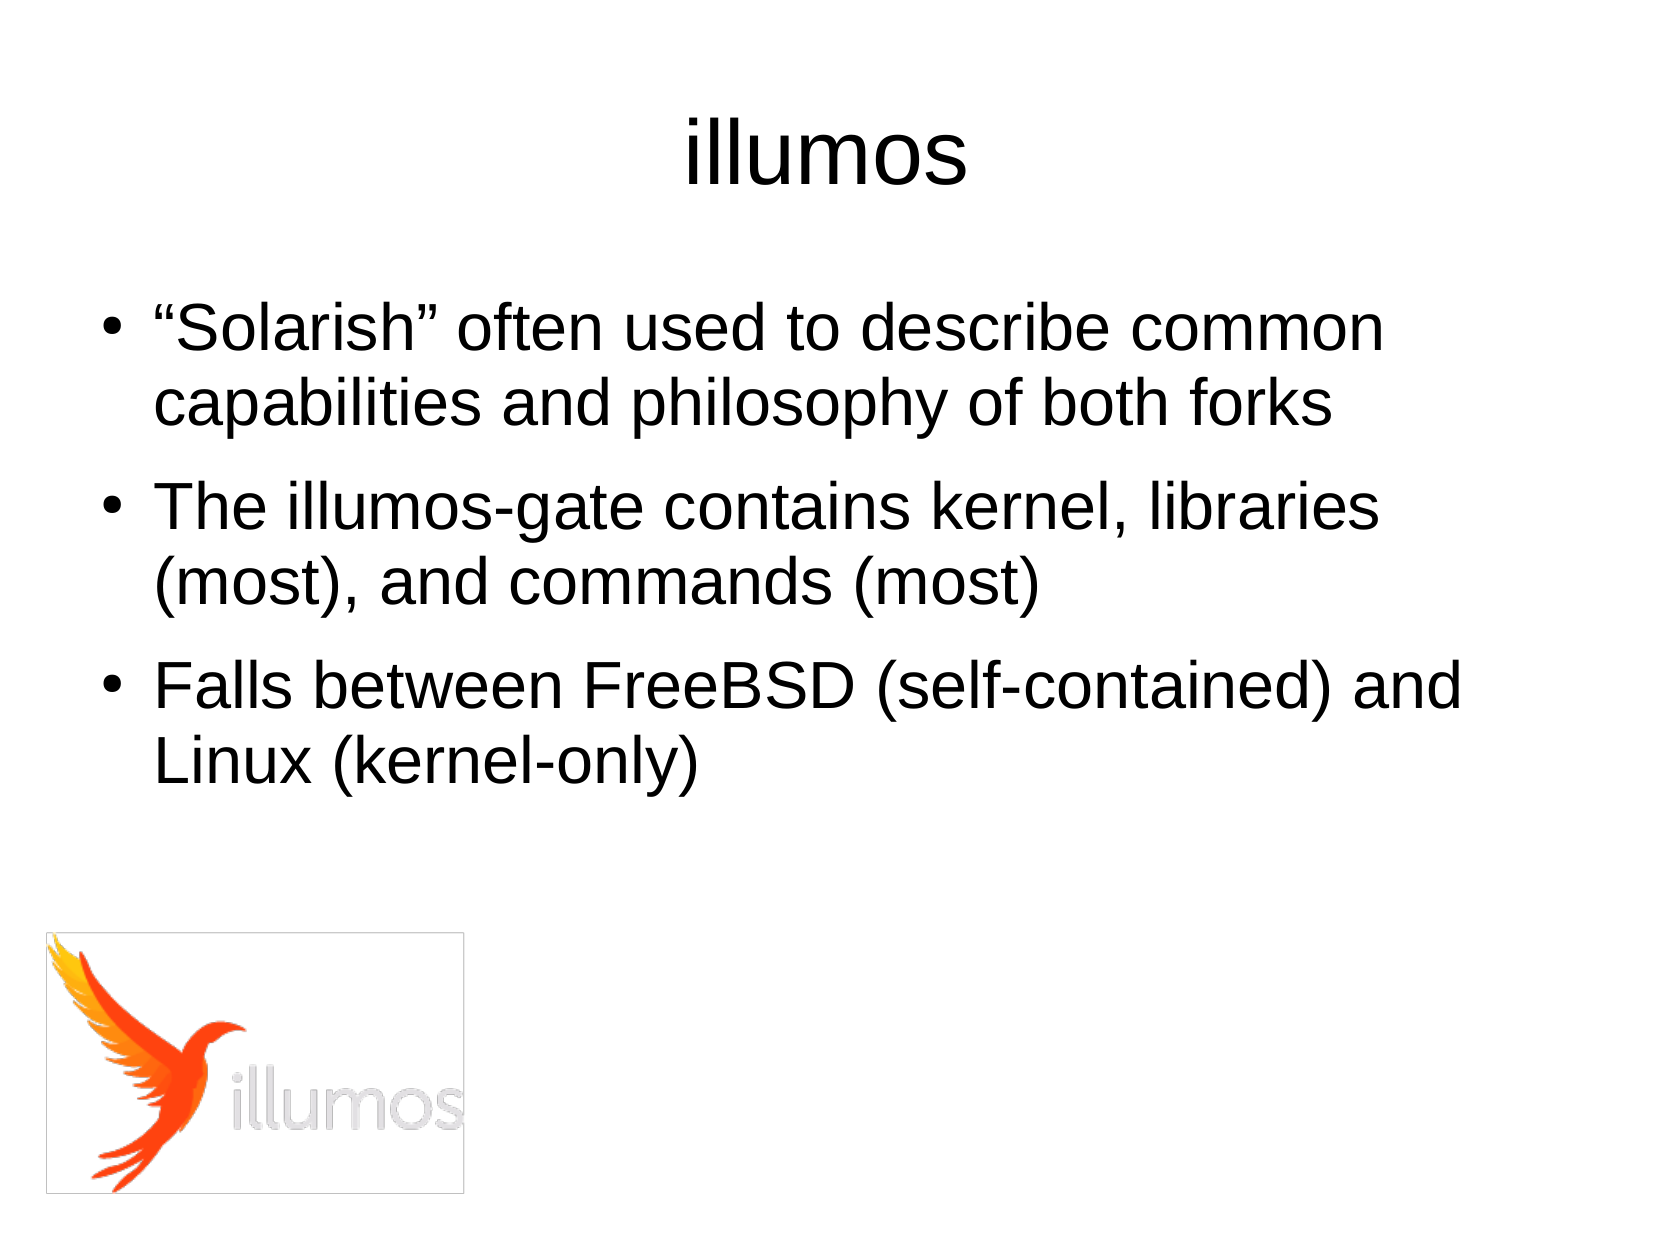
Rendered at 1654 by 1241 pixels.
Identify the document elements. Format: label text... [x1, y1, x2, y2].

list “Solarish” often used to describe common capabilities and philosophy of both forks The illumos-gate contains kernel, libraries (most), and commands (most) Falls between FreeBSD (self-contained) and Linux (kernel-only) [82, 290, 1571, 1010]
title illumos [82, 49, 1571, 257]
picture [0, 886, 511, 1241]
